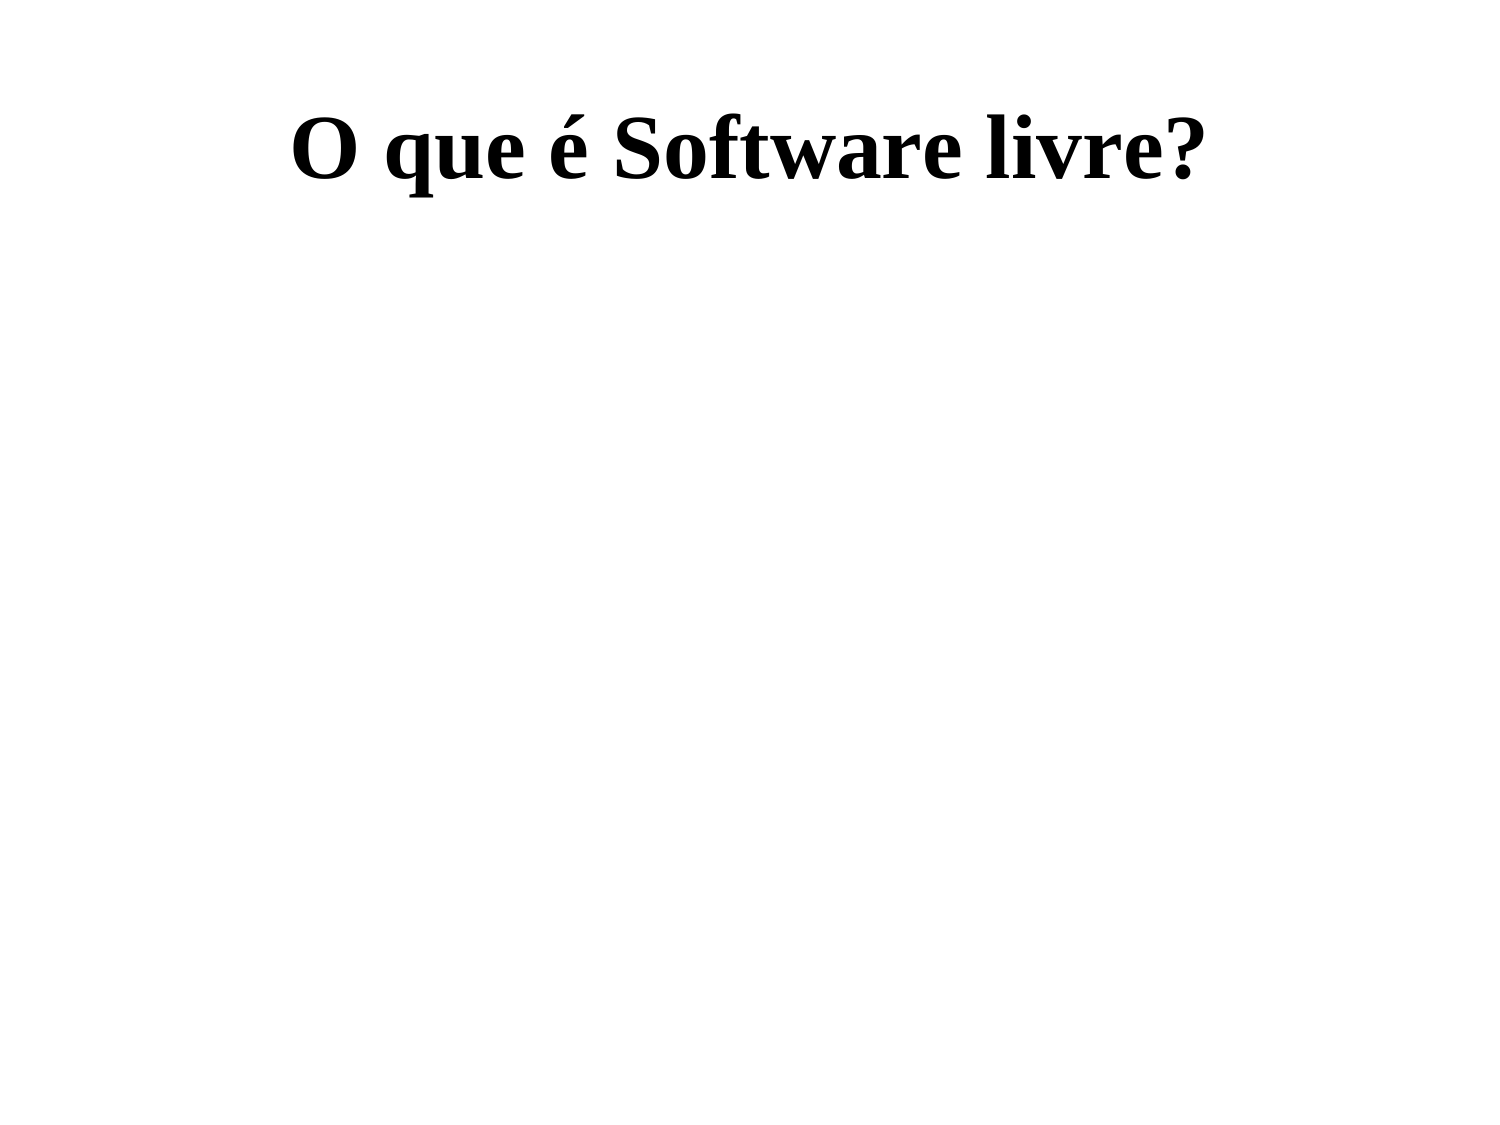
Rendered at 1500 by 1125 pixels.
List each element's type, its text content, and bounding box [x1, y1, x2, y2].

title O que é Software livre? [0, 78, 1500, 218]
